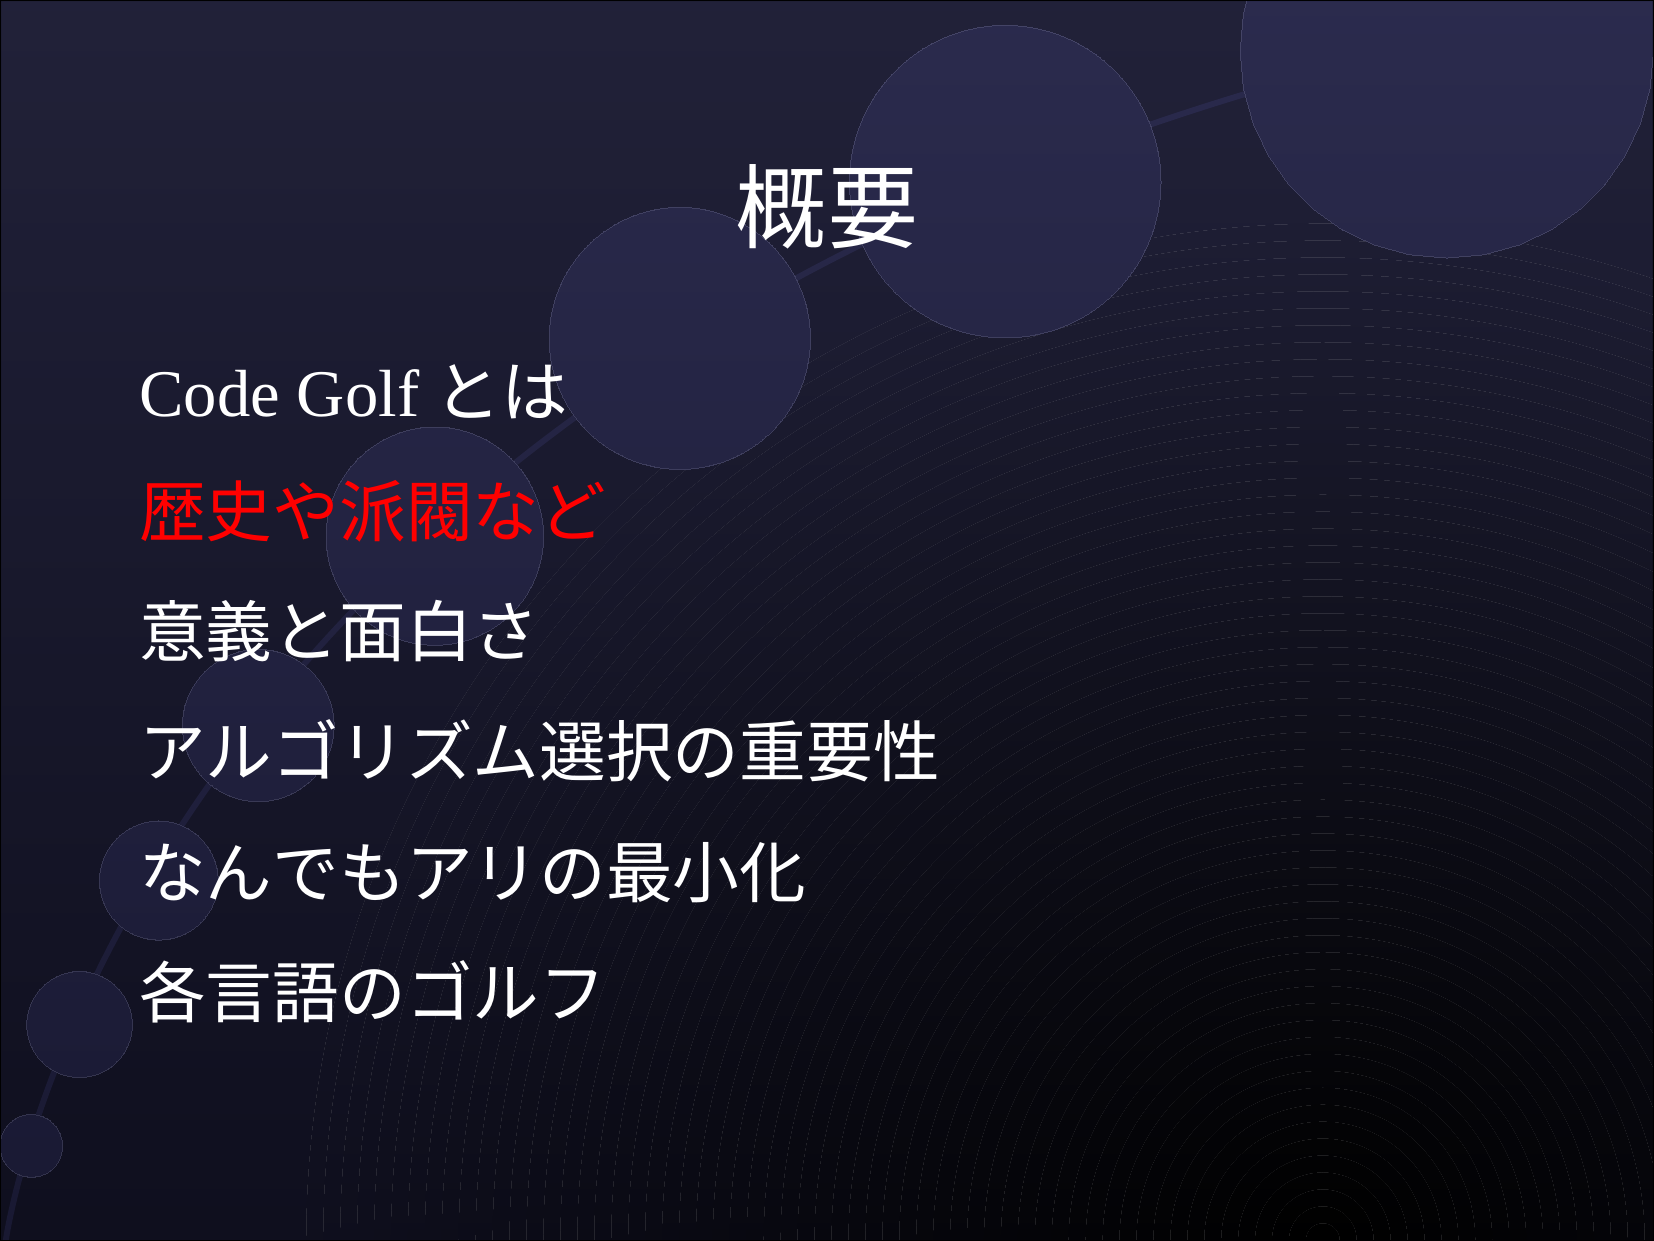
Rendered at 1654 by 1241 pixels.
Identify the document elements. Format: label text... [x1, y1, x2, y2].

title 概要 [121, 102, 1534, 311]
list Code Golfとは 歴史や派閥など 意義と面白さ アルゴリズム選択の重要性 なんでもアリの最小化 各言語のゴルフ [121, 344, 1534, 1127]
